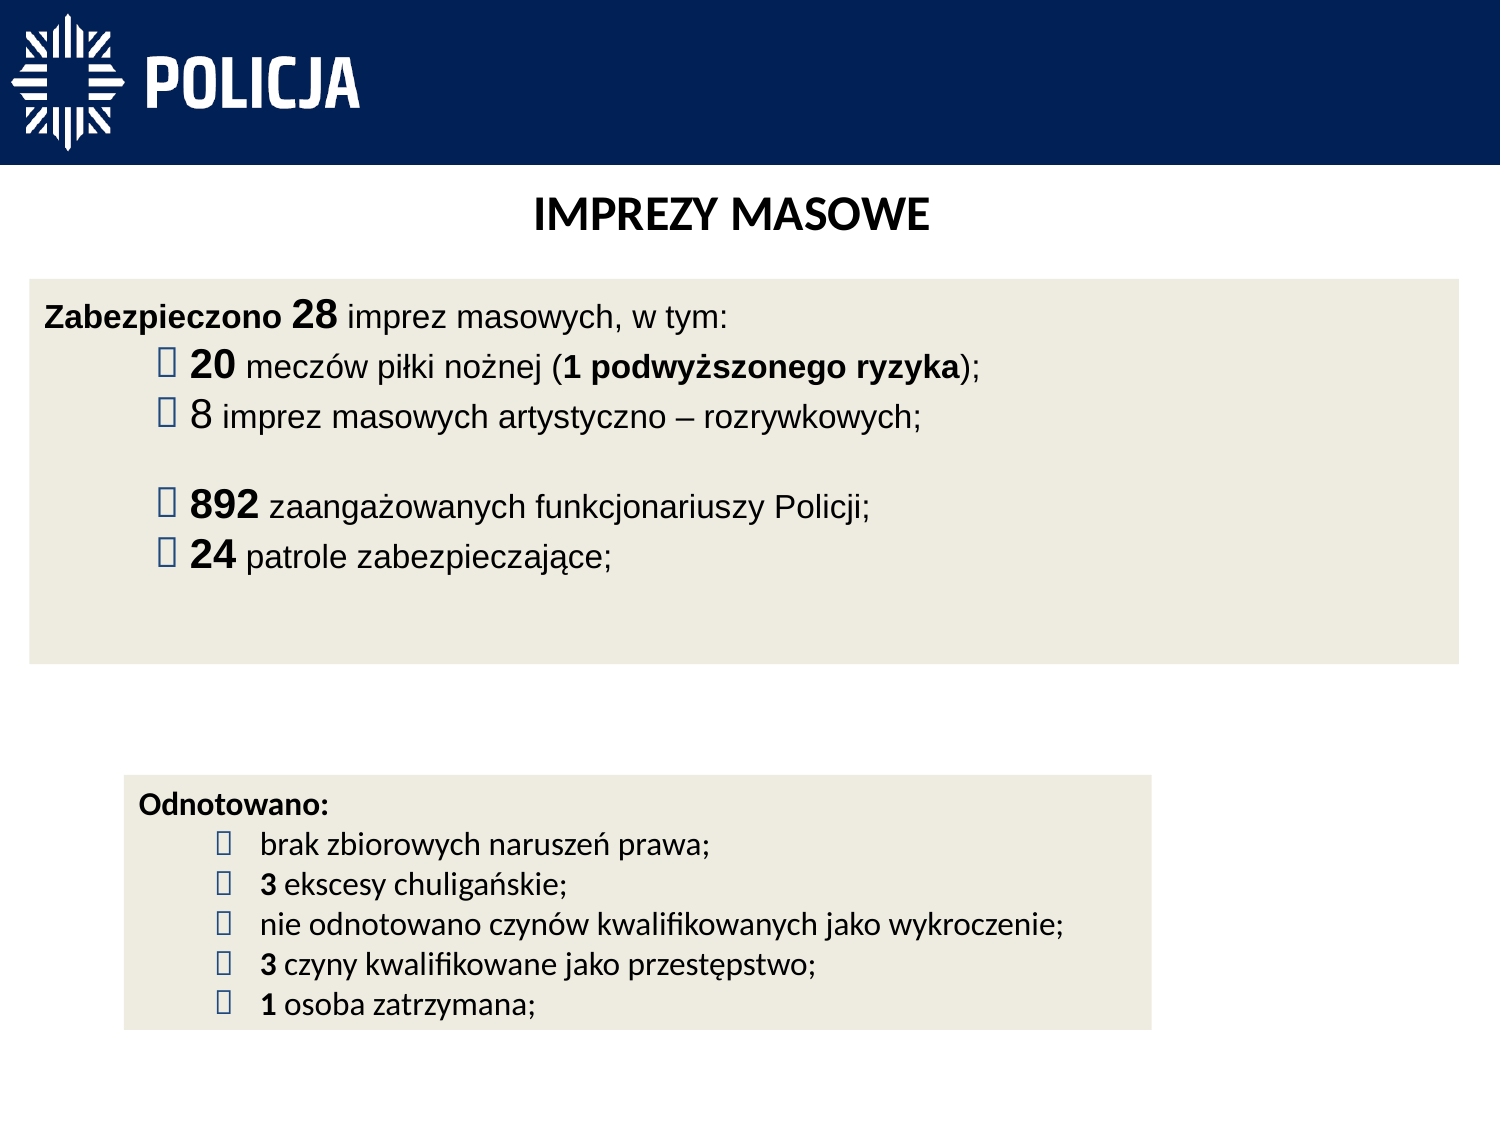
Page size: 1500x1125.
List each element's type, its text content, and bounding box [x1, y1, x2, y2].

text_box Zabezpieczono 28 imprez masowych, w tym: 20 meczów piłki nożnej (1 podwyższonego ryzyka); 8 imprez masowych artystyczno – rozrywkowych; 892 zaangażowanych funkcjonariuszy Policji; 24 patrole zabezpieczające; [29, 278, 1459, 665]
text_box Odnotowano: brak zbiorowych naruszeń prawa; 3 ekscesy chuligańskie; nie odnotowano czynów kwalifikowanych jako wykroczenie; 3 czyny kwalifikowane jako przestępstwo; 1 osoba zatrzymana; [123, 774, 1152, 1030]
text_box IMPREZY MASOWE [53, 172, 1412, 249]
picture [0, 0, 360, 165]
text_box [360, 0, 1500, 165]
